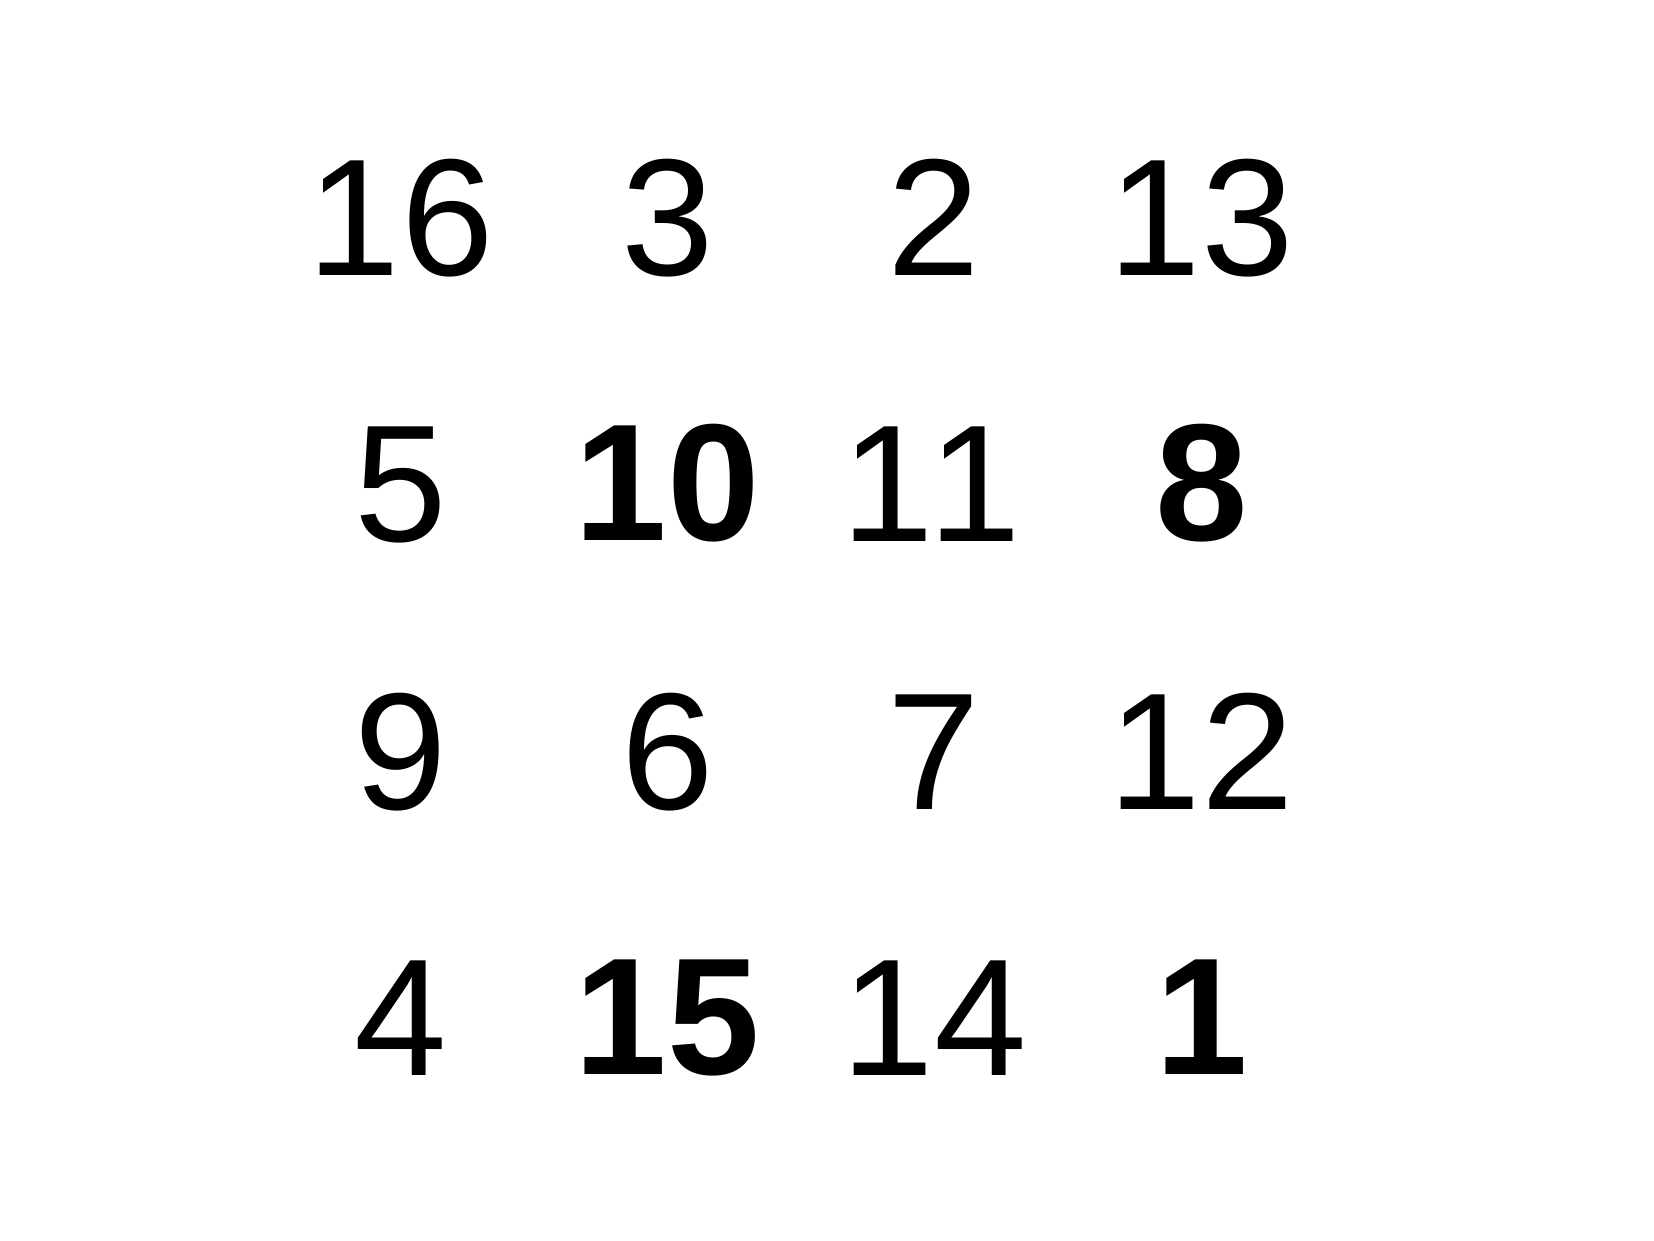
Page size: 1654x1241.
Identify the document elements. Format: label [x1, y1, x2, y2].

chart [267, 45, 1338, 1196]
